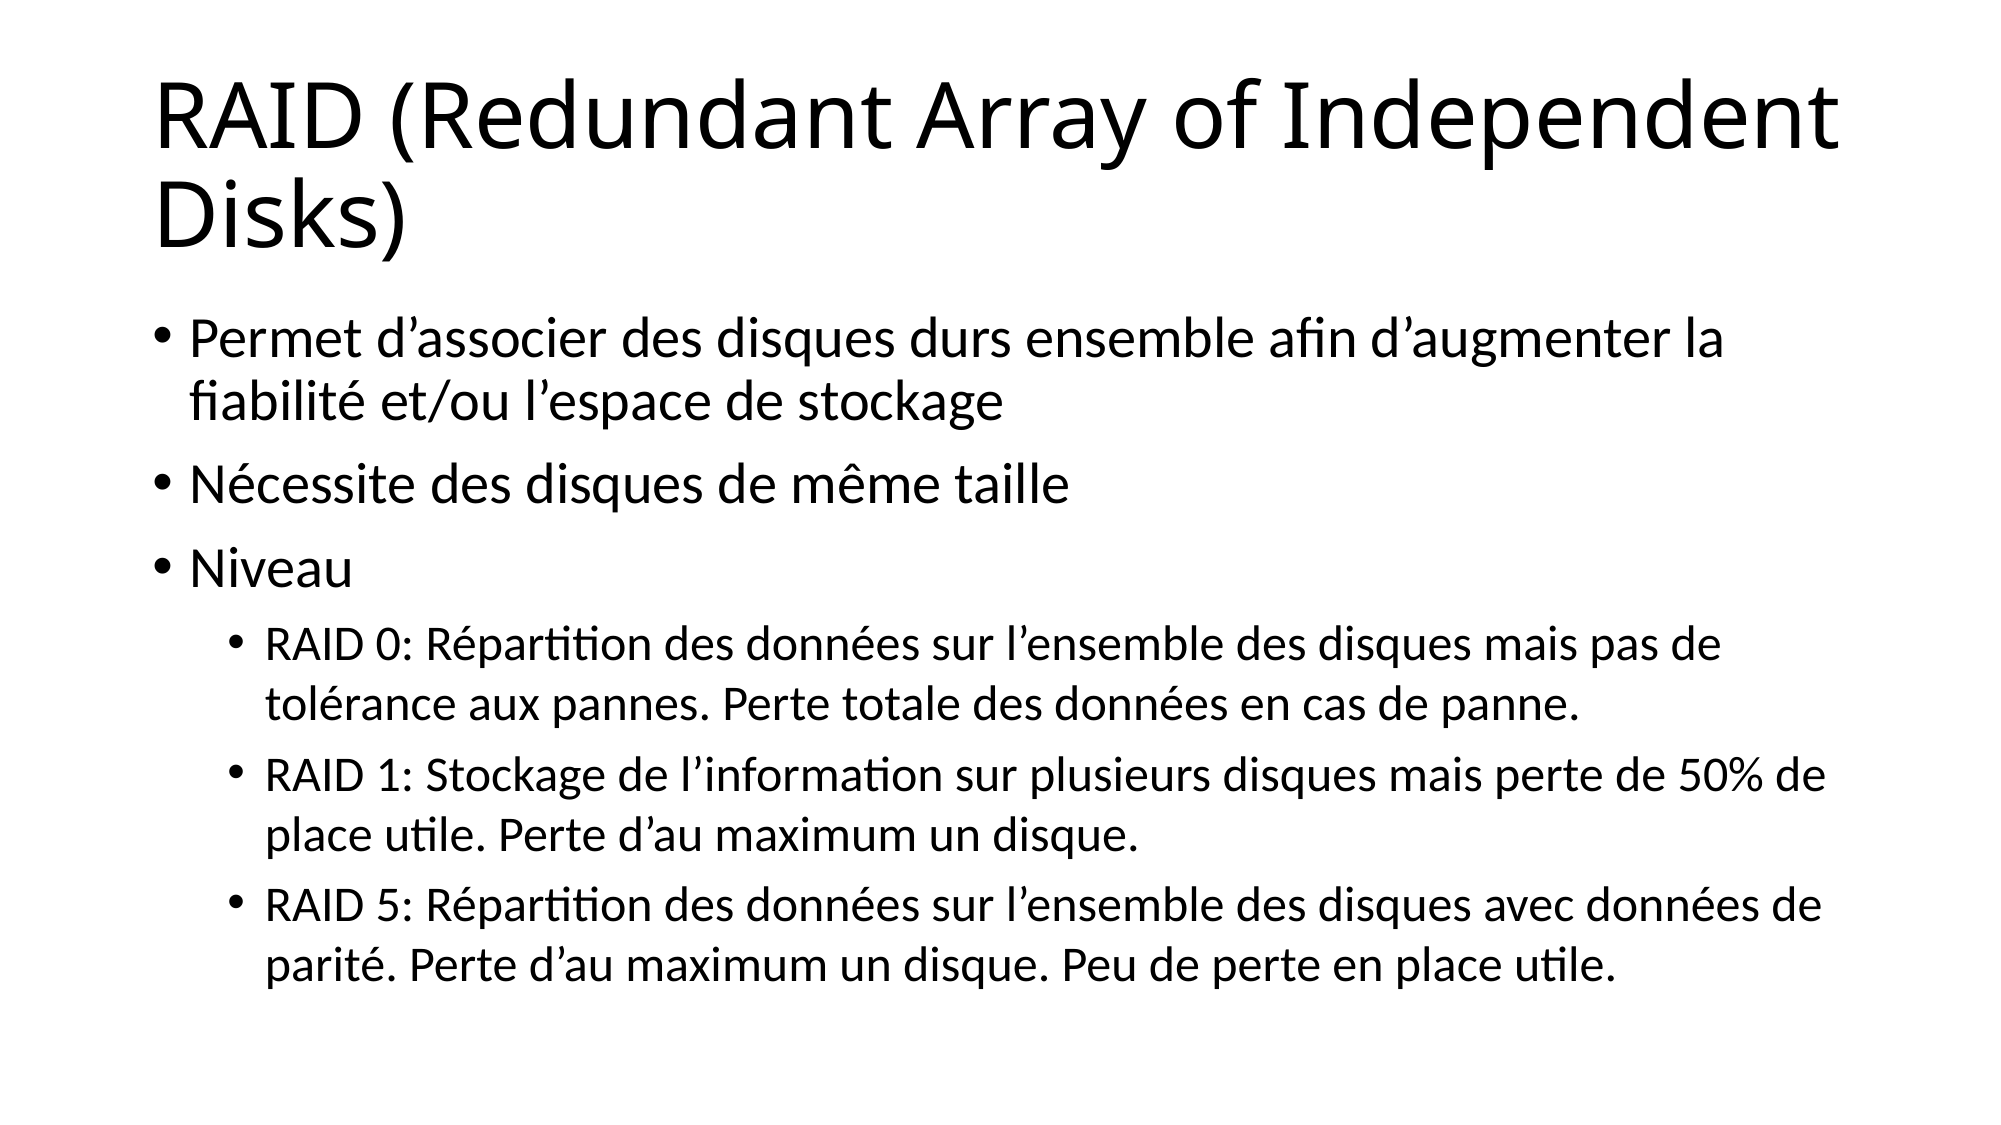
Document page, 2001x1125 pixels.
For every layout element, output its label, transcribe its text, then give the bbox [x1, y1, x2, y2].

title RAID (Redundant Array of Independent Disks) [137, 59, 1863, 278]
list Permet d’associer des disques durs ensemble afin d’augmenter la fiabilité et/ou l’espace de stockage Nécessite des disques de même taille Niveau RAID 0: Répartition des données sur l’ensemble des disques mais pas de tolérance aux pannes. Perte totale des données en cas de panne. RAID 1: Stockage de l’information sur plusieurs disques mais perte de 50% de place utile. Perte d’au maximum un disque. RAID 5: Répartition des données sur l’ensemble des disques avec données de parité. Perte d’au maximum un disque. Peu de perte en place utile. [137, 299, 1863, 1014]
